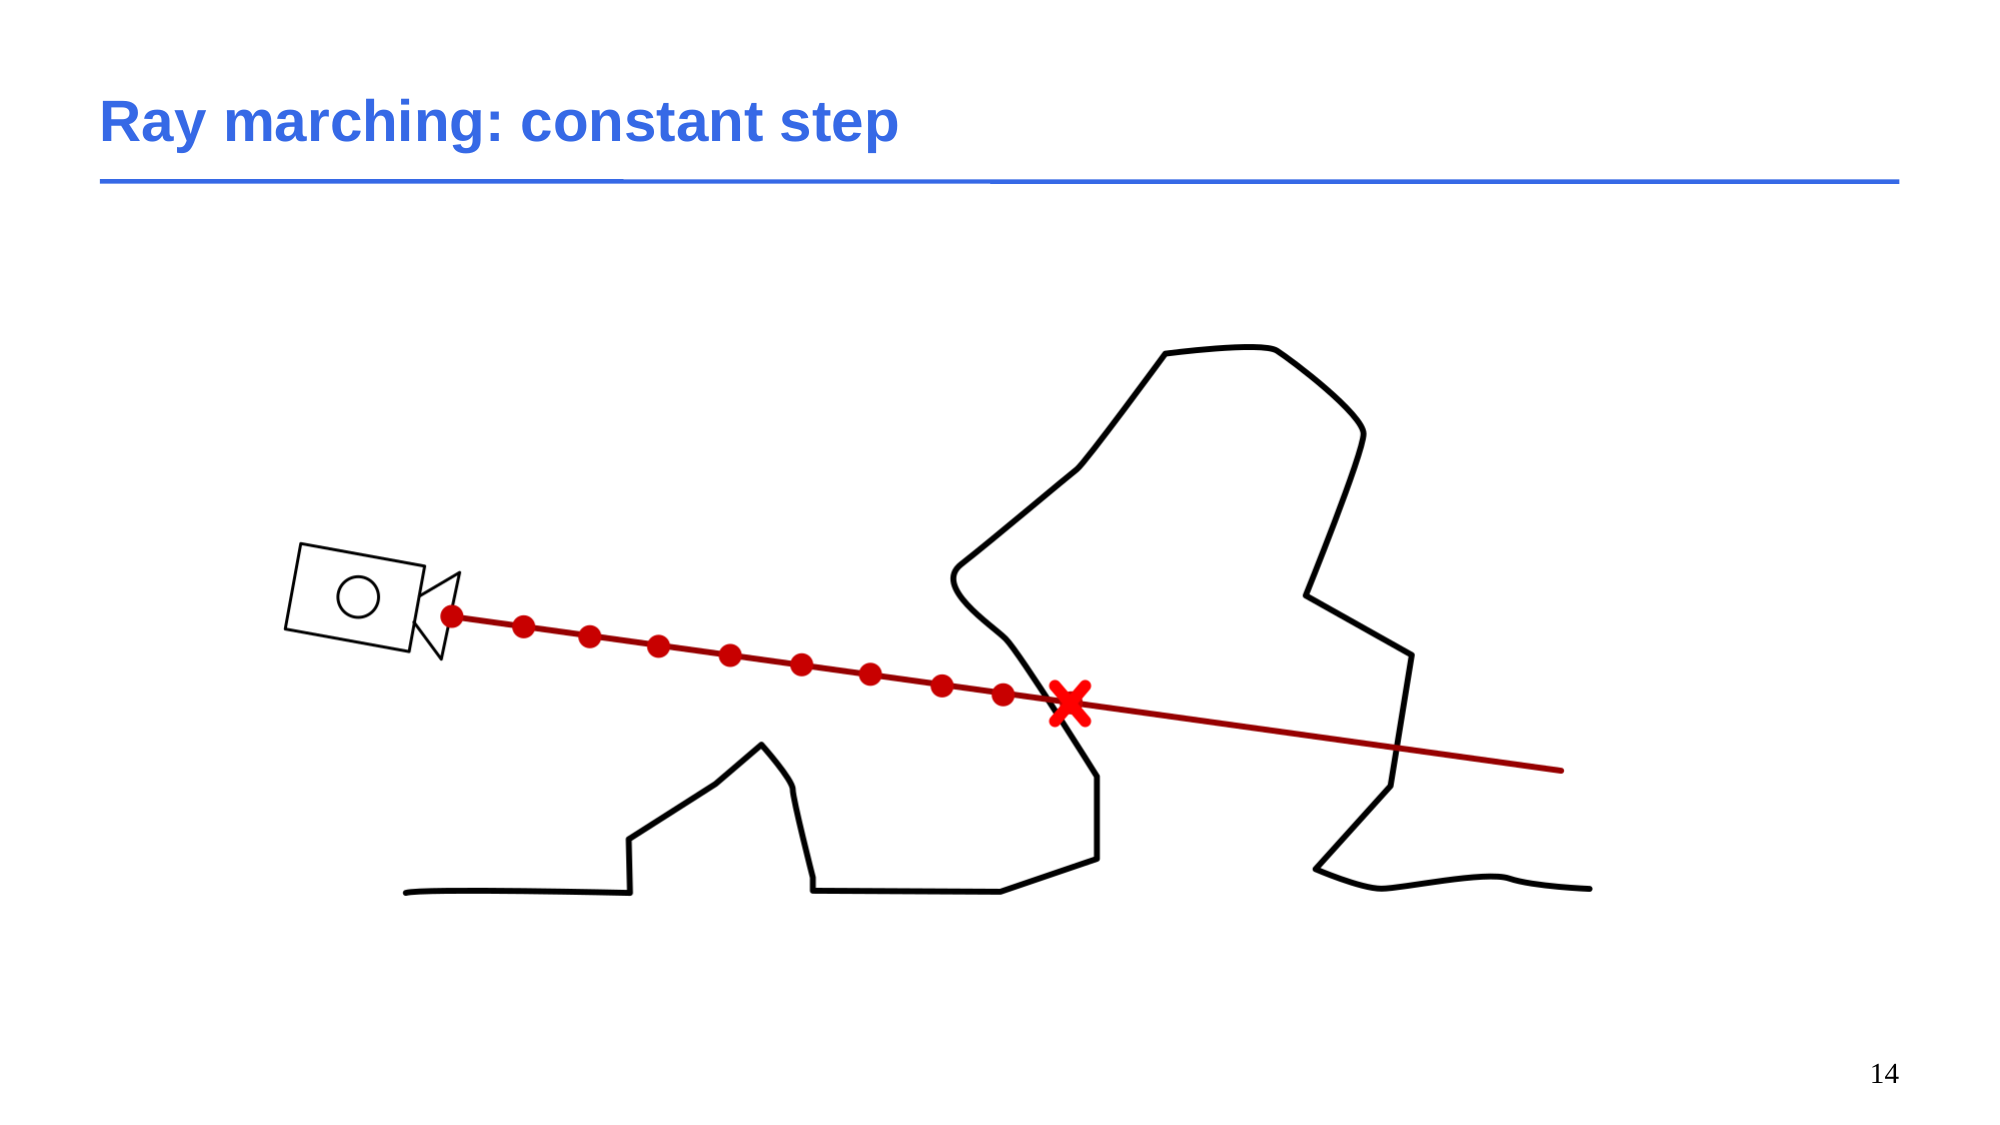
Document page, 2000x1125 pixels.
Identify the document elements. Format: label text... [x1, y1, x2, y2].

title Ray marching: constant step [99, 27, 1900, 215]
picture [176, 302, 1726, 1048]
